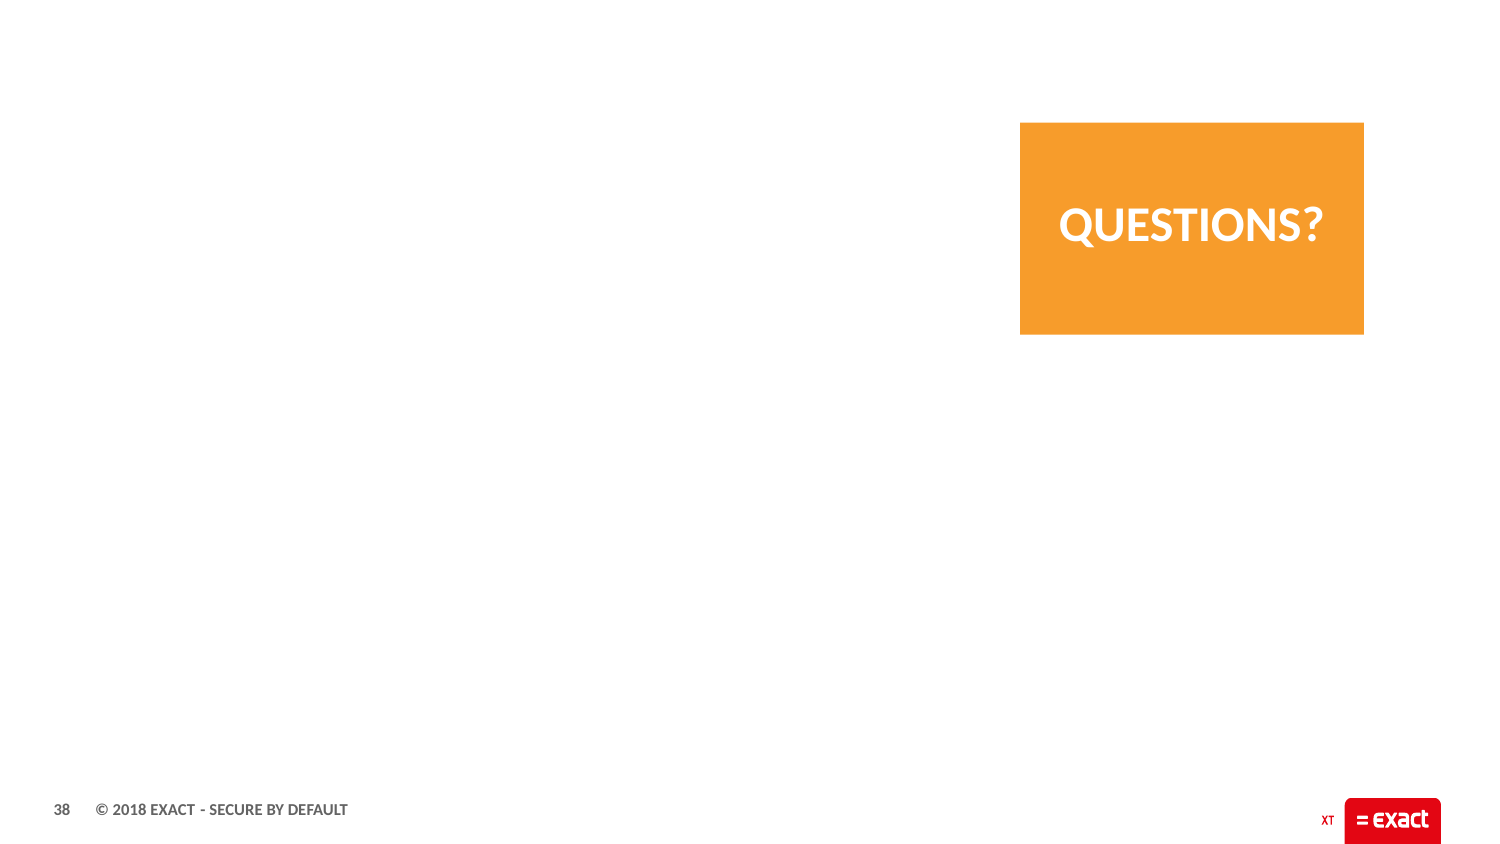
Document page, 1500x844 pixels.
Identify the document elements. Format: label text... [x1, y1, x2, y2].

title Questions? [1020, 122, 1364, 335]
text_box 38 [38, 786, 96, 832]
text_box - Secure by default [185, 786, 826, 832]
